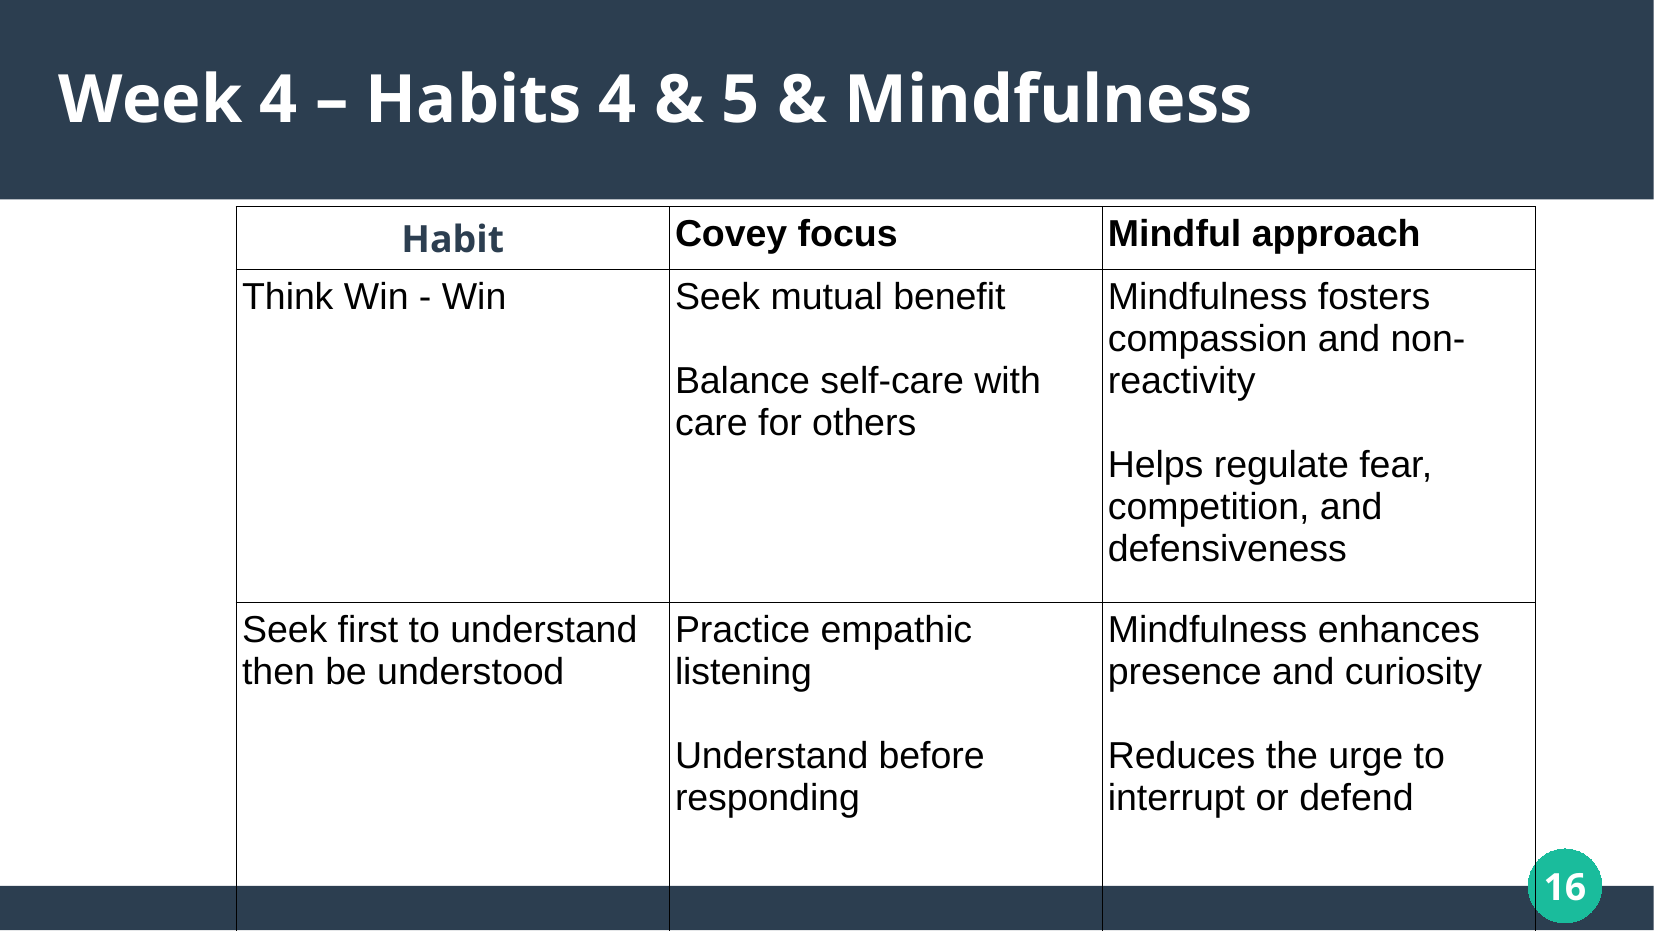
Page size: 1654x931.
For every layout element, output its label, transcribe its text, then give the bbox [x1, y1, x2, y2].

table_cell Seek mutual benefit Balance self-care with care for others [670, 270, 1102, 602]
table_cell Mindfulness fosters compassion and non-reactivity Helps regulate fear, competition, and defensiveness [1103, 270, 1535, 602]
table_cell Seek first to understand then be understood [237, 603, 669, 931]
table_header Habit [237, 207, 669, 269]
table_header Mindful approach [1103, 207, 1535, 269]
table_cell Think Win - Win [237, 270, 669, 602]
table_cell Mindfulness enhances presence and curiosity Reduces the urge to interrupt or defend [1103, 603, 1535, 931]
table_header Covey focus [670, 207, 1102, 269]
table_cell Practice empathic listening Understand before responding [670, 603, 1102, 931]
title Week 4 – Habits 4 & 5 & Mindfulness [59, 37, 1595, 156]
